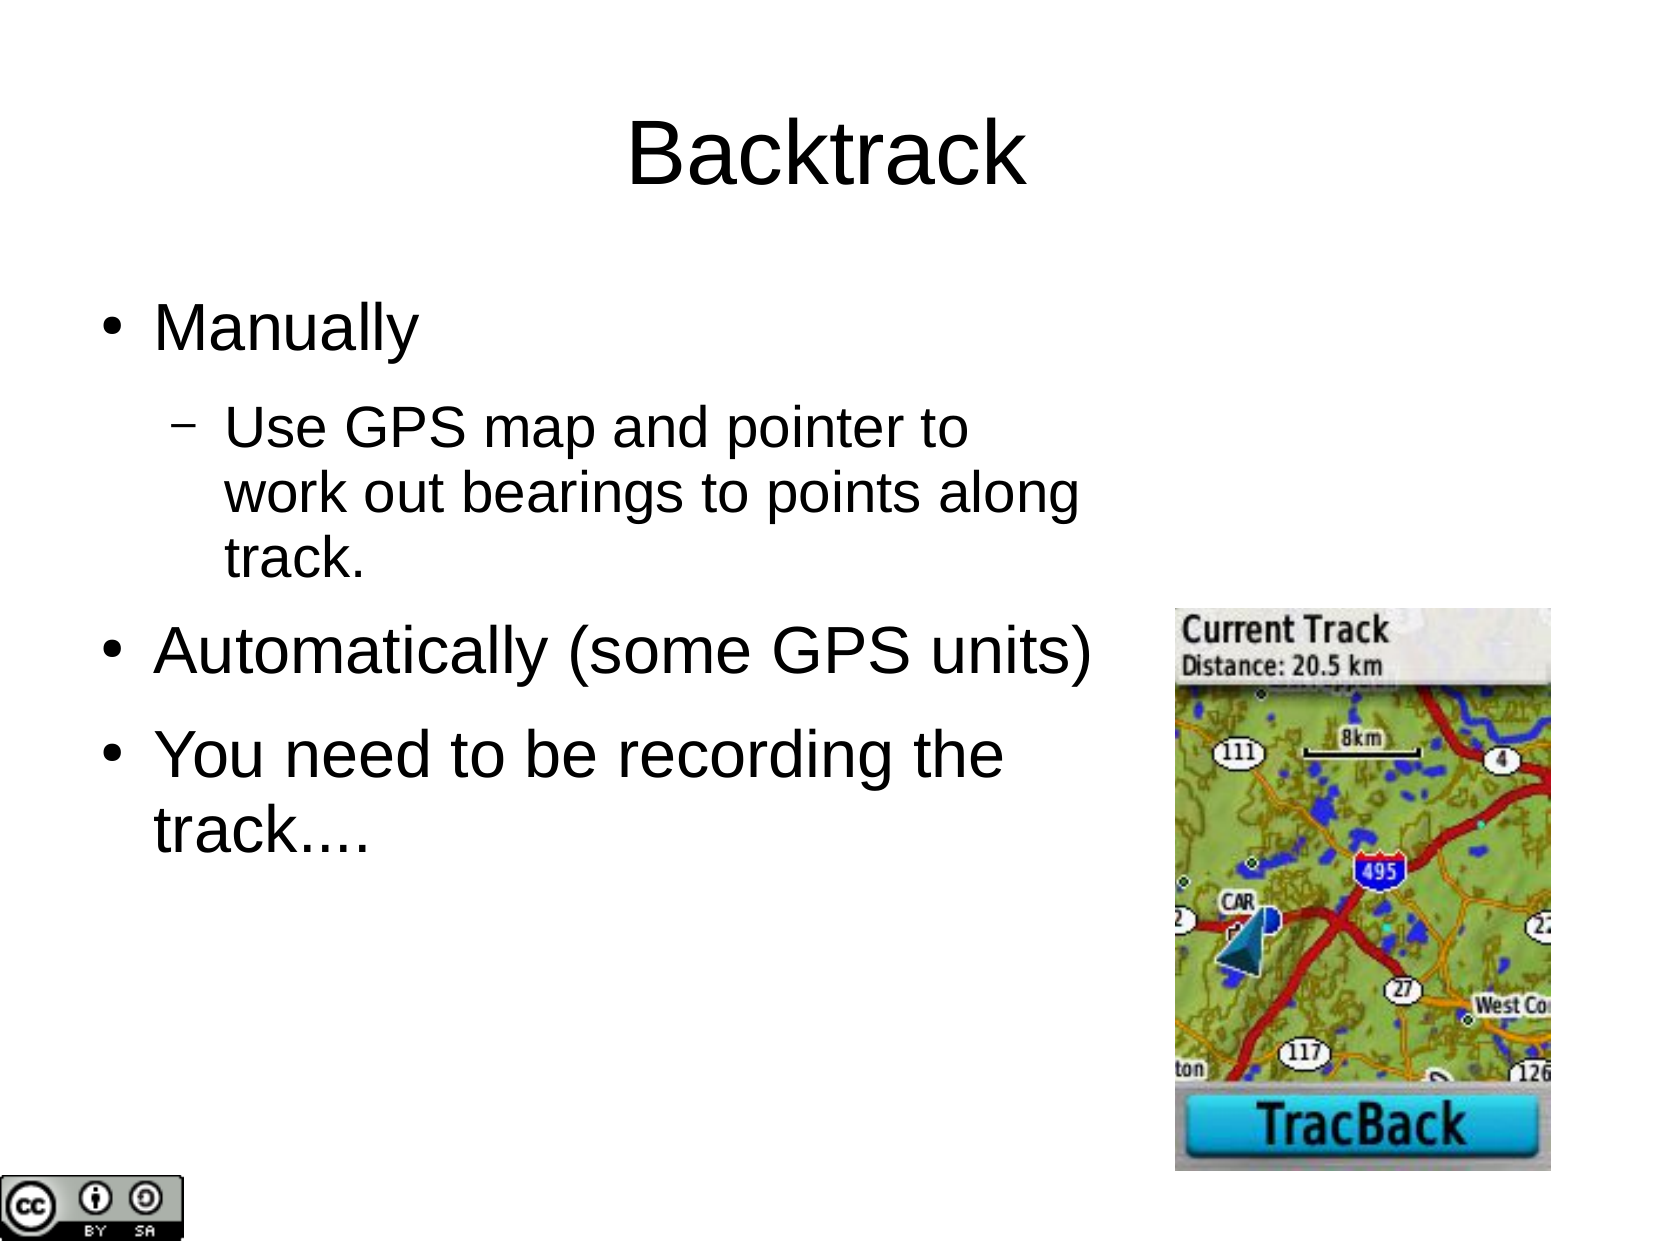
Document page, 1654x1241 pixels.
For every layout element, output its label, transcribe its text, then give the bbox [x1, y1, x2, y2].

title Backtrack [82, 49, 1571, 257]
picture [0, 1175, 184, 1241]
picture [1175, 608, 1551, 1171]
list Manually Use GPS map and pointer to work out bearings to points along track. Automatically (some GPS units) You need to be recording the track.... [82, 290, 1098, 1010]
